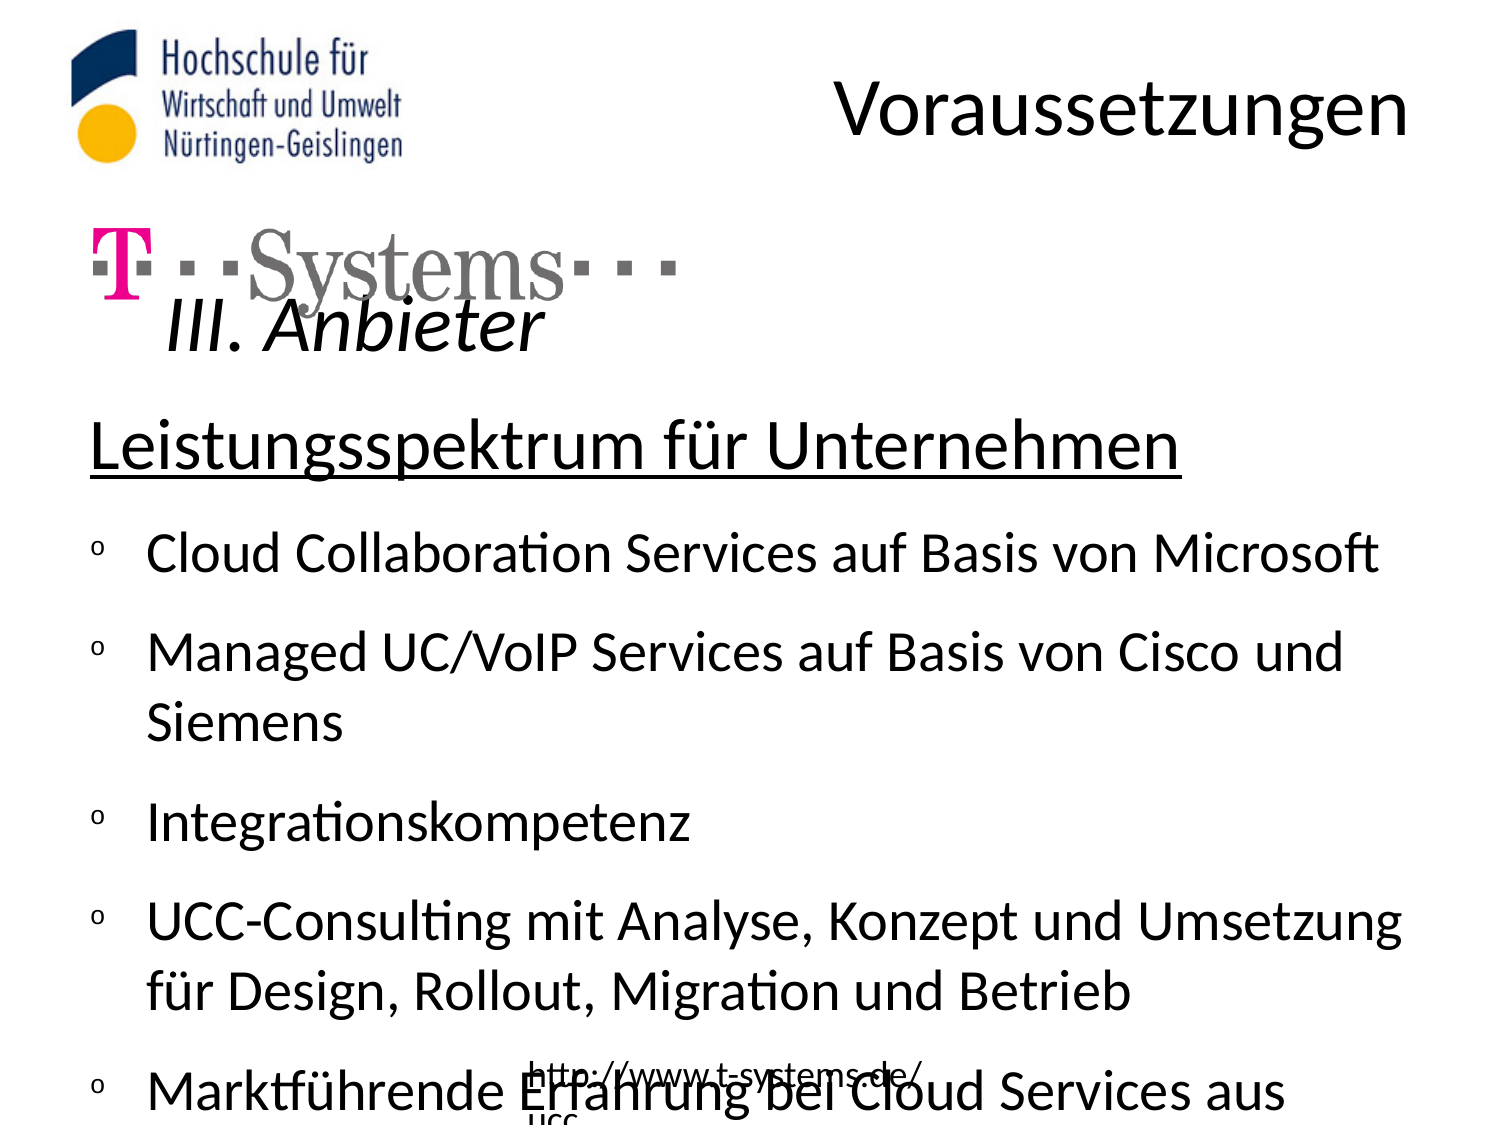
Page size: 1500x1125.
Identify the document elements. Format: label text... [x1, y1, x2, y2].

picture [3, 19, 472, 176]
picture [73, 208, 694, 337]
title Voraussetzungen [75, 45, 1425, 233]
list III. Anbieter Leistungsspektrum für Unternehmen Cloud Collaboration Services auf Basis von Microsoft Managed UC/VoIP Services auf Basis von Cisco und Siemens Integrationskompetenz UCC-Consulting mit Analyse, Konzept und Umsetzung für Design, Rollout, Migration und Betrieb Marktführende Erfahrung bei Cloud Services aus hochleistungsfähigen, sicheren Rechenzentren Infrastrukturleistungen aus einer Hand [75, 262, 1425, 1005]
footer http://www.t-systems.de/ucc [512, 1042, 988, 1103]
